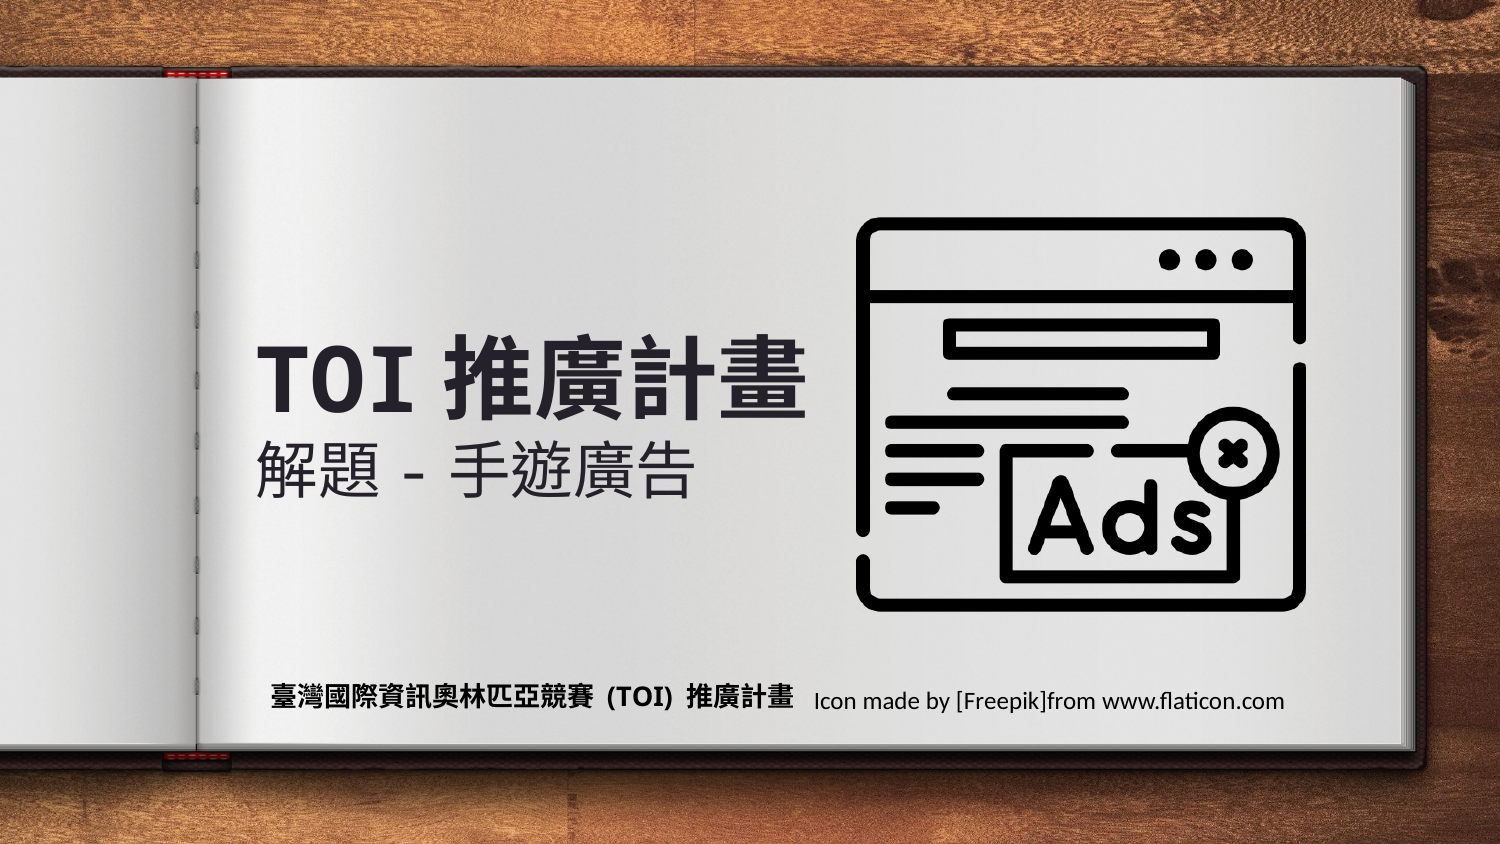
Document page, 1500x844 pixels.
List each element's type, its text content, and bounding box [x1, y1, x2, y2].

picture [856, 189, 1306, 639]
title TOI推廣計畫 解題-手遊廣告 [240, 262, 856, 565]
text_box Icon made by [Freepik]from www.flaticon.com [799, 677, 1364, 722]
